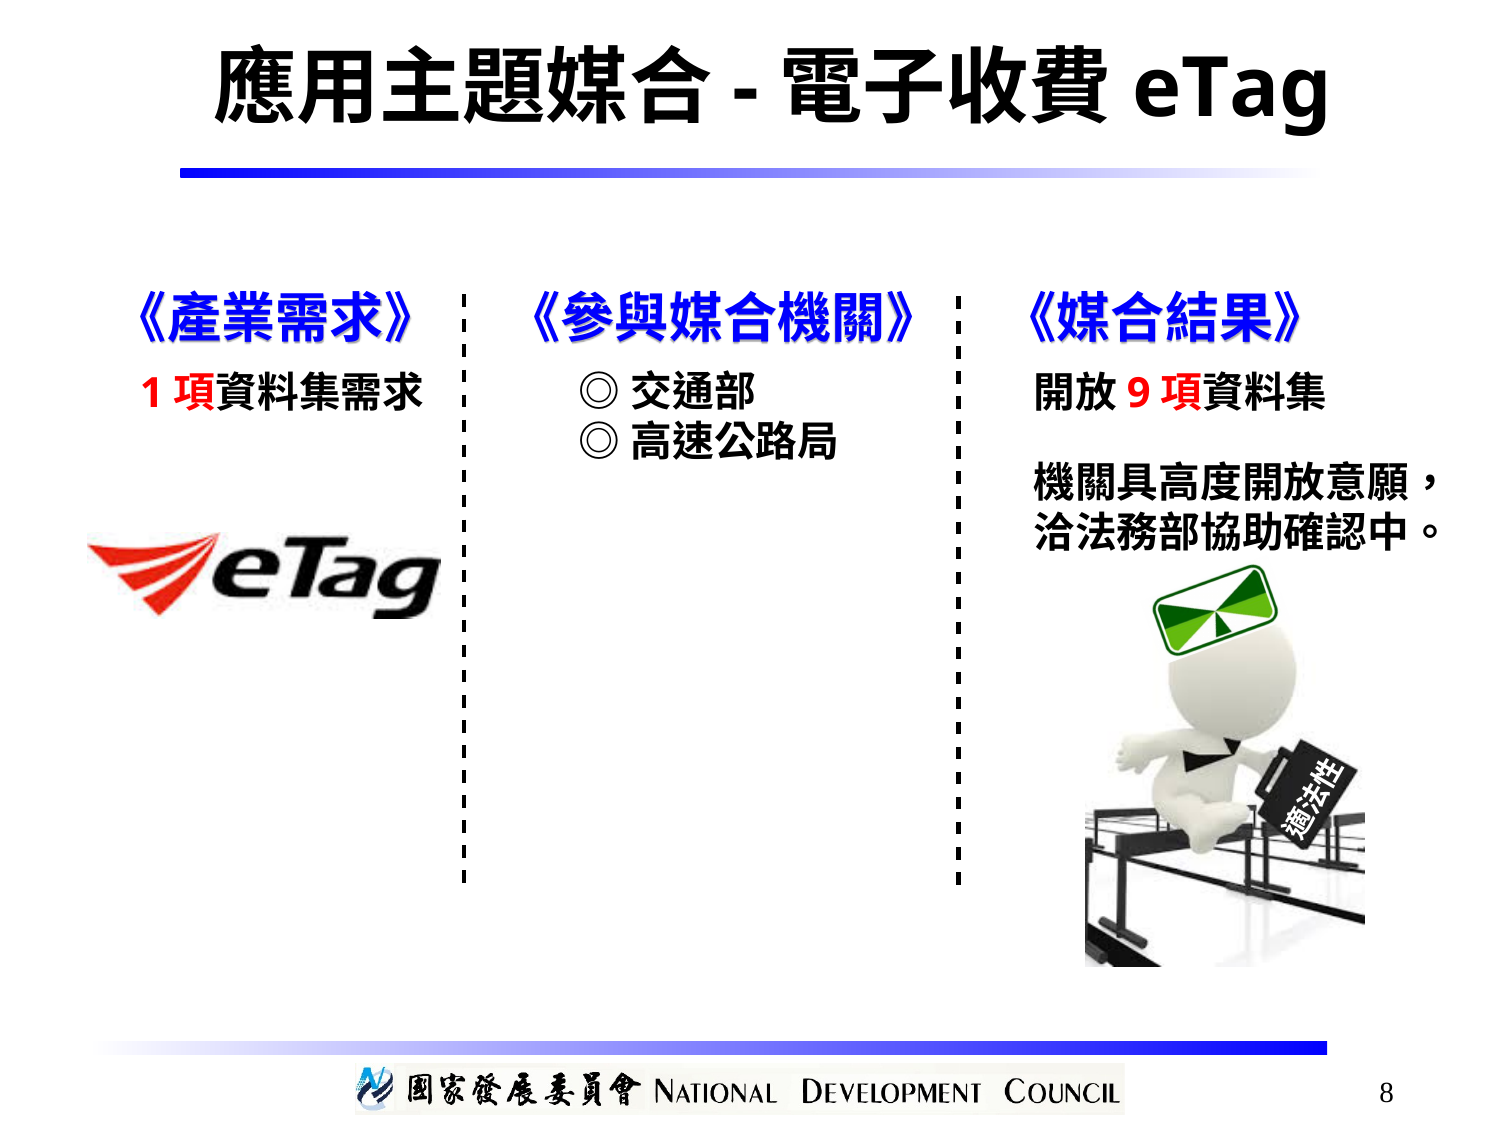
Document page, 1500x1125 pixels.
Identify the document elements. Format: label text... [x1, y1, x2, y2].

text_box 1項資料集需求 [124, 357, 433, 424]
picture [1085, 555, 1365, 967]
text_box 機關具高度開放意願， 洽法務部協助確認中。 [1018, 448, 1470, 565]
text_box 8 [1364, 1070, 1490, 1106]
text_box 《產業需求》 [97, 275, 491, 357]
text_box 開放9項資料集 [1018, 357, 1327, 424]
text_box 《媒合結果》 [987, 275, 1365, 357]
text_box 適法性 [1261, 733, 1365, 862]
text_box ◎交通部 ◎高速公路局 [564, 358, 858, 473]
text_box 《參與媒合機關》 [491, 275, 961, 357]
text_box 應用主題媒合-電子收費eTag [97, 19, 1448, 147]
picture [87, 532, 441, 619]
